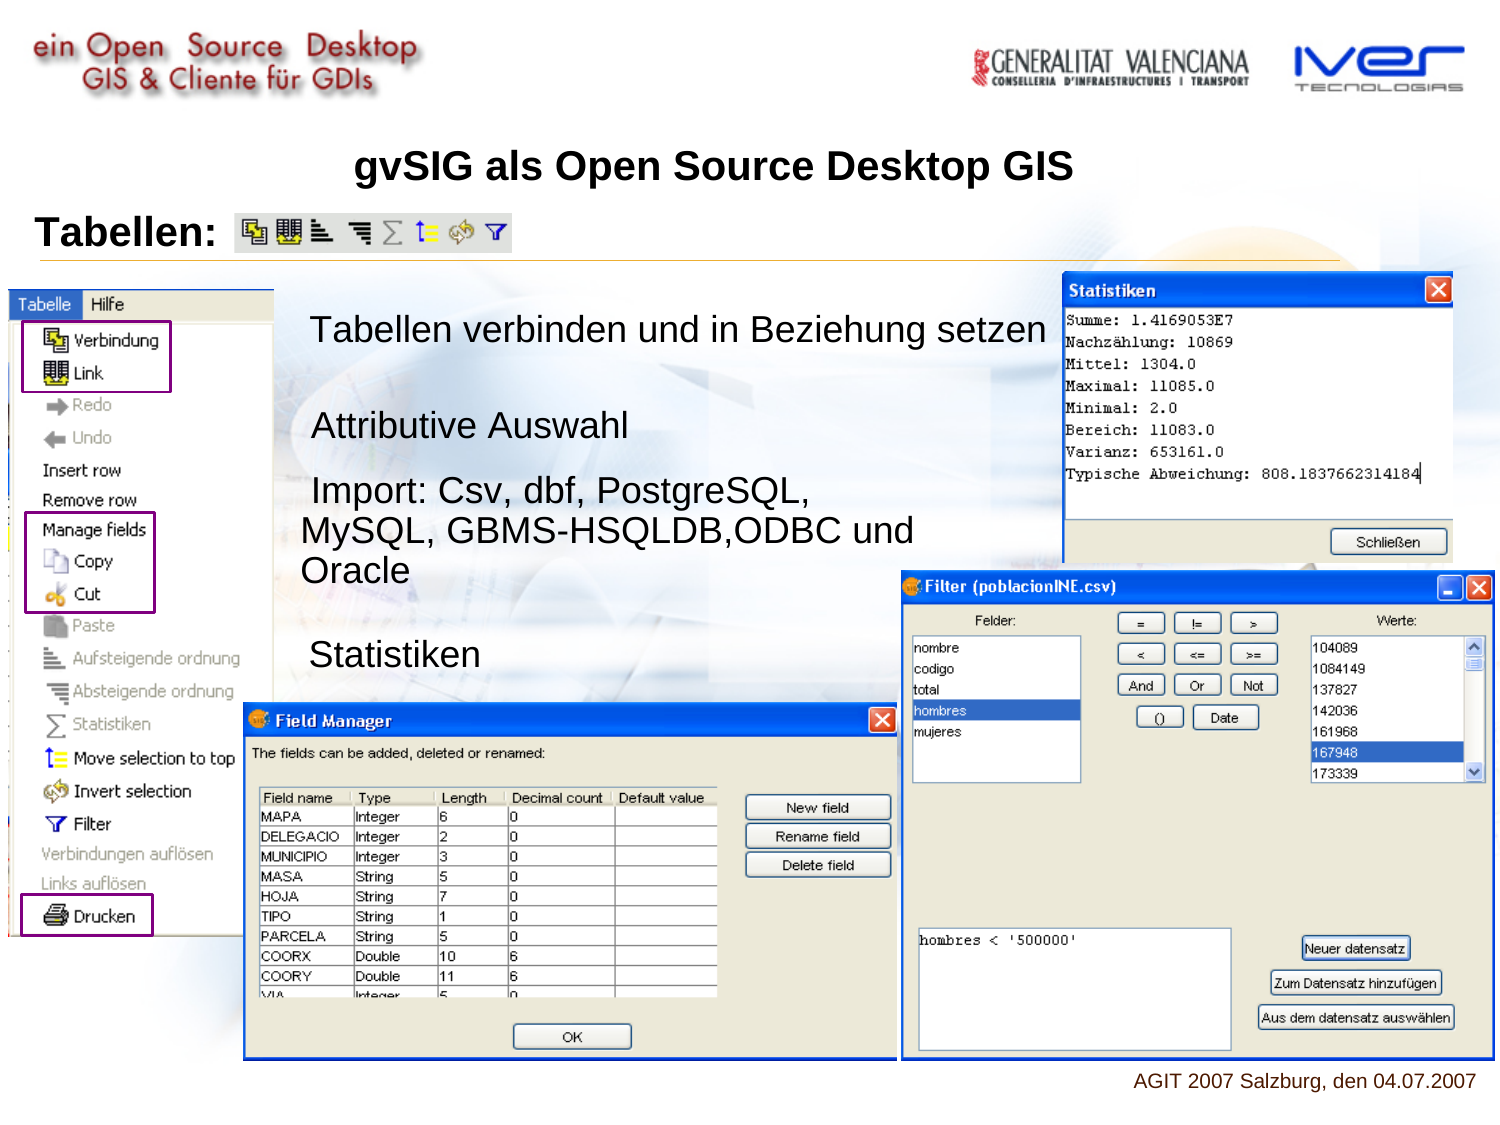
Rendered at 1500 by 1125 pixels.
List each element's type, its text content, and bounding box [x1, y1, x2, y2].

text_box Statistiken [297, 612, 901, 655]
picture [233, 213, 512, 253]
text_box Tabellen verbinden und in Beziehung setzen [297, 281, 1059, 393]
picture [0, 5, 1500, 1125]
text_box Attributive Auswahl [300, 406, 938, 449]
text_box gvSIG als Open Source Desktop GIS [0, 137, 1429, 203]
text_box Tabellen: [19, 203, 1407, 263]
text_box AGIT 2007 Salzburg, den 04.07.2007 [1133, 1070, 1478, 1094]
text_box Import: Csv, dbf, PostgreSQL, MySQL, GBMS-HSQLDB,ODBC und Oracle [300, 471, 938, 595]
